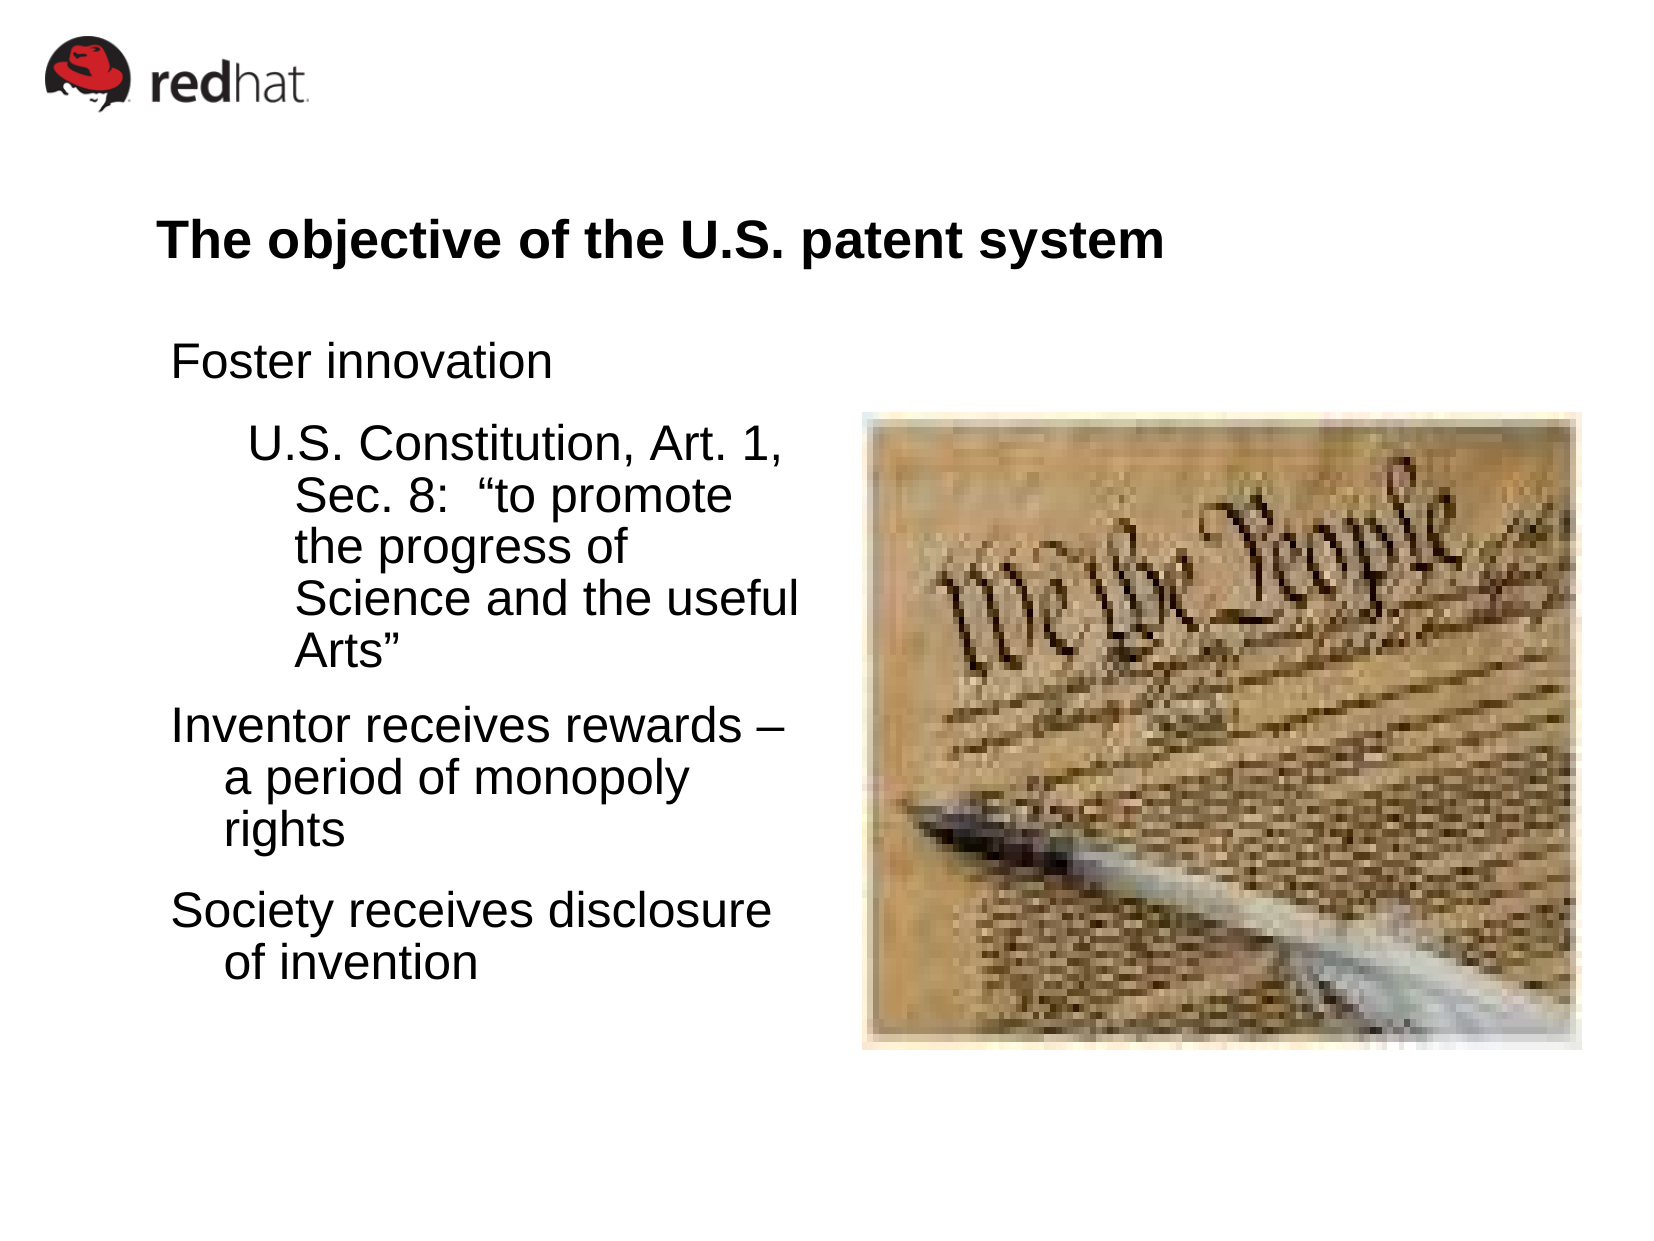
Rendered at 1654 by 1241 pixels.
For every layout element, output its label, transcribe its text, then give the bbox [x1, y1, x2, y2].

list Foster innovation U.S. Constitution, Art. 1, Sec. 8: “to promote the progress of Science and the useful Arts” Inventor receives rewards – a period of monopoly rights Society receives disclosure of invention [152, 337, 809, 1131]
picture [862, 412, 1582, 1051]
title The objective of the U.S. patent system [156, 196, 1502, 288]
picture [45, 36, 309, 122]
